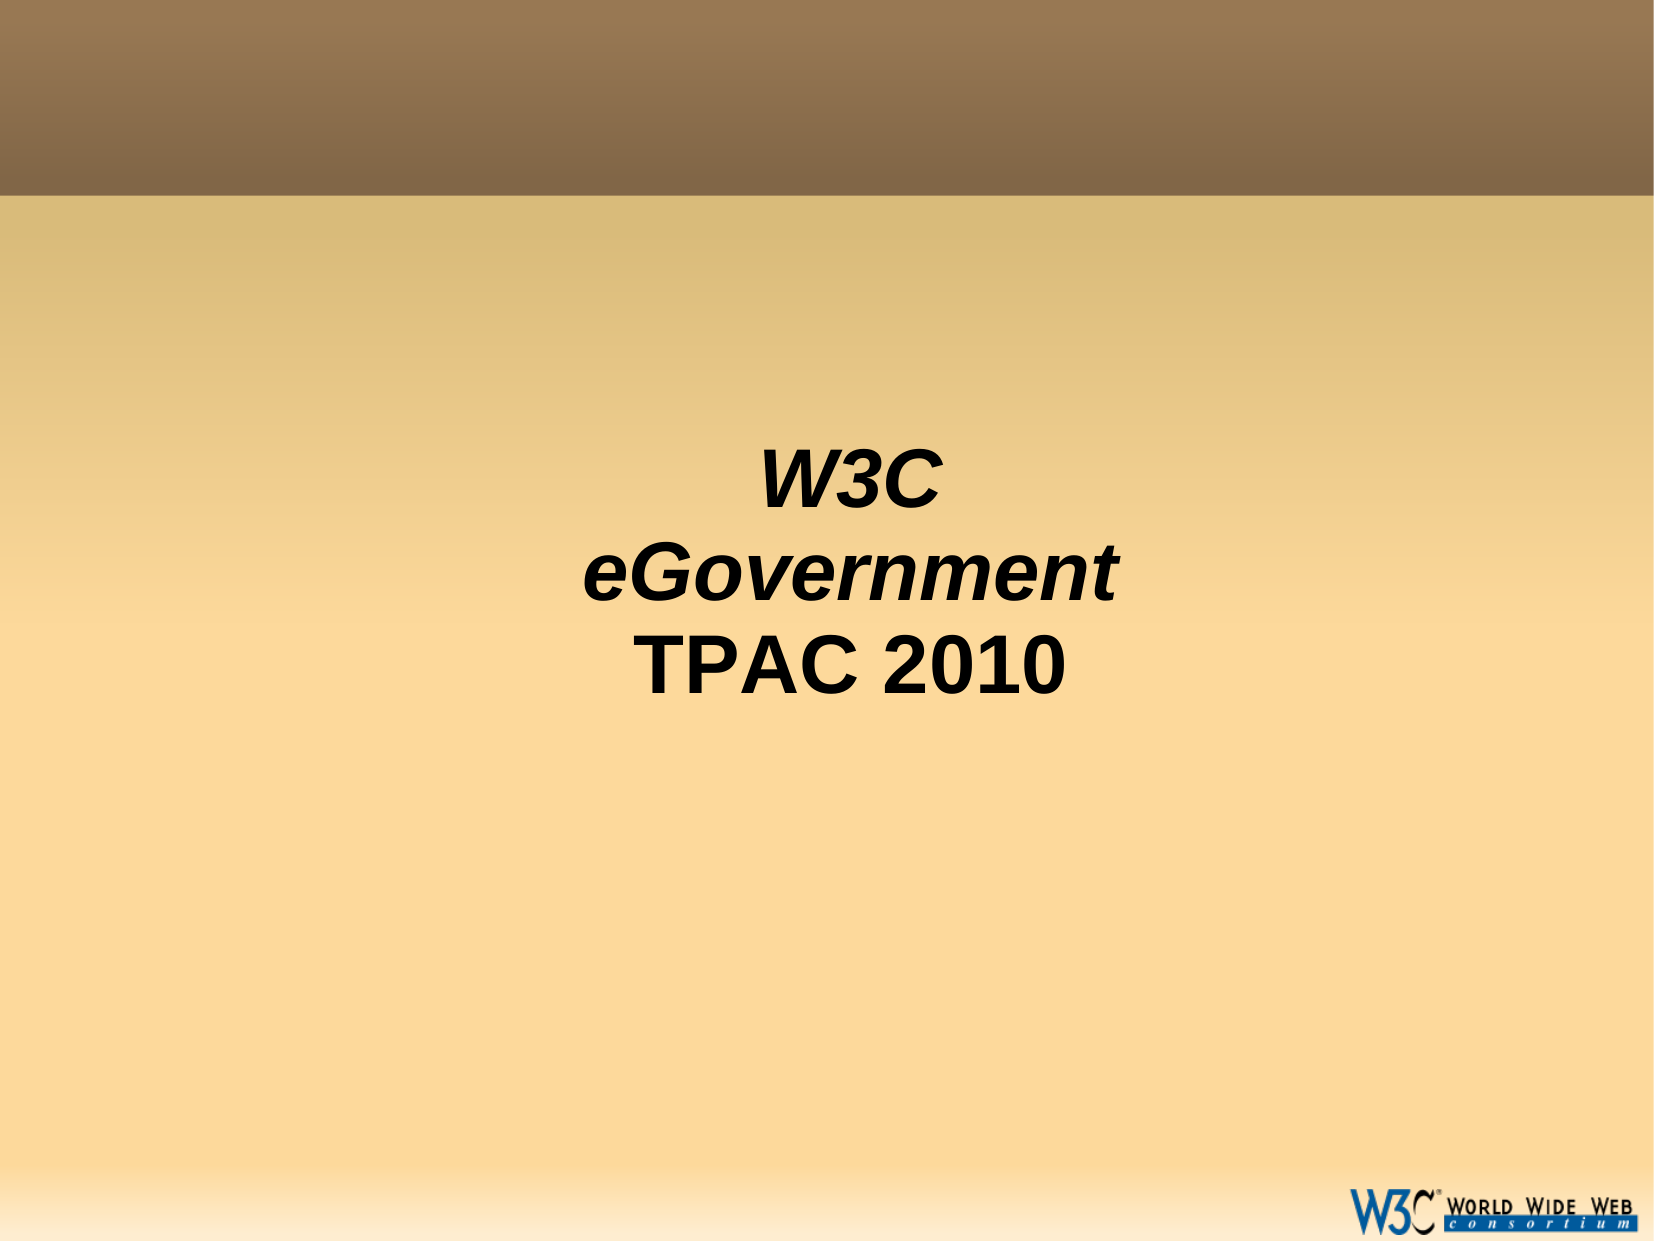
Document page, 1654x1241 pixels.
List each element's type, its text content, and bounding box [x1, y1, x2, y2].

title W3C eGovernment TPAC 2010 [118, 339, 1584, 1084]
picture [0, 0, 1654, 1241]
